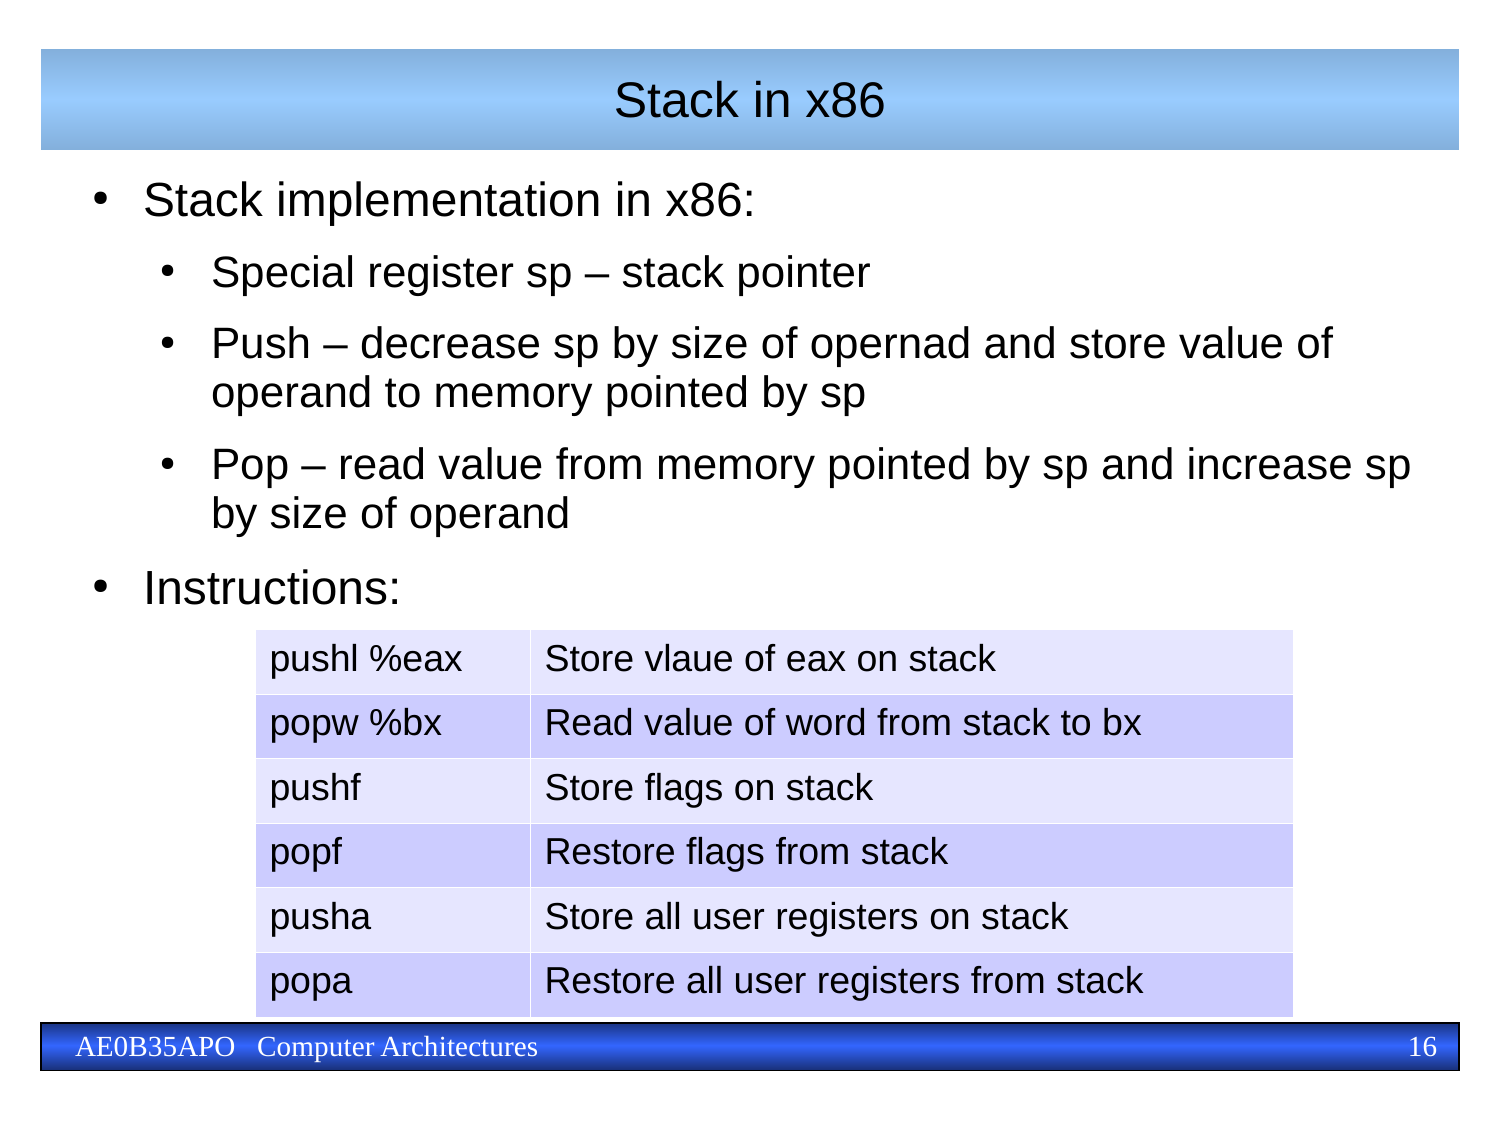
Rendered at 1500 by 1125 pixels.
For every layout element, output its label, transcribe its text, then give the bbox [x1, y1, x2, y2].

table_cell Store all user registers on stack [531, 888, 1293, 952]
table_cell popf [256, 824, 530, 887]
table_cell Restore flags from stack [531, 824, 1293, 887]
table_cell pushf [256, 759, 530, 823]
title Stack in x86 [41, 49, 1459, 150]
table_cell Restore all user registers from stack [531, 953, 1293, 1017]
table_cell Store flags on stack [531, 759, 1293, 823]
table_header pushl %eax [256, 630, 530, 694]
table_header Store vlaue of eax on stack [531, 630, 1293, 694]
table_cell pusha [256, 888, 530, 952]
table_cell popw %bx [256, 695, 530, 758]
table_cell popa [256, 953, 530, 1017]
list Stack implementation in x86: Special register sp – stack pointer Push – decrease sp by size of opernad and store value of operand to memory pointed by sp Pop – read value from memory pointed by sp and increase sp by size of operand Instructions: [75, 172, 1426, 617]
table_cell Read value of word from stack to bx [531, 695, 1293, 758]
